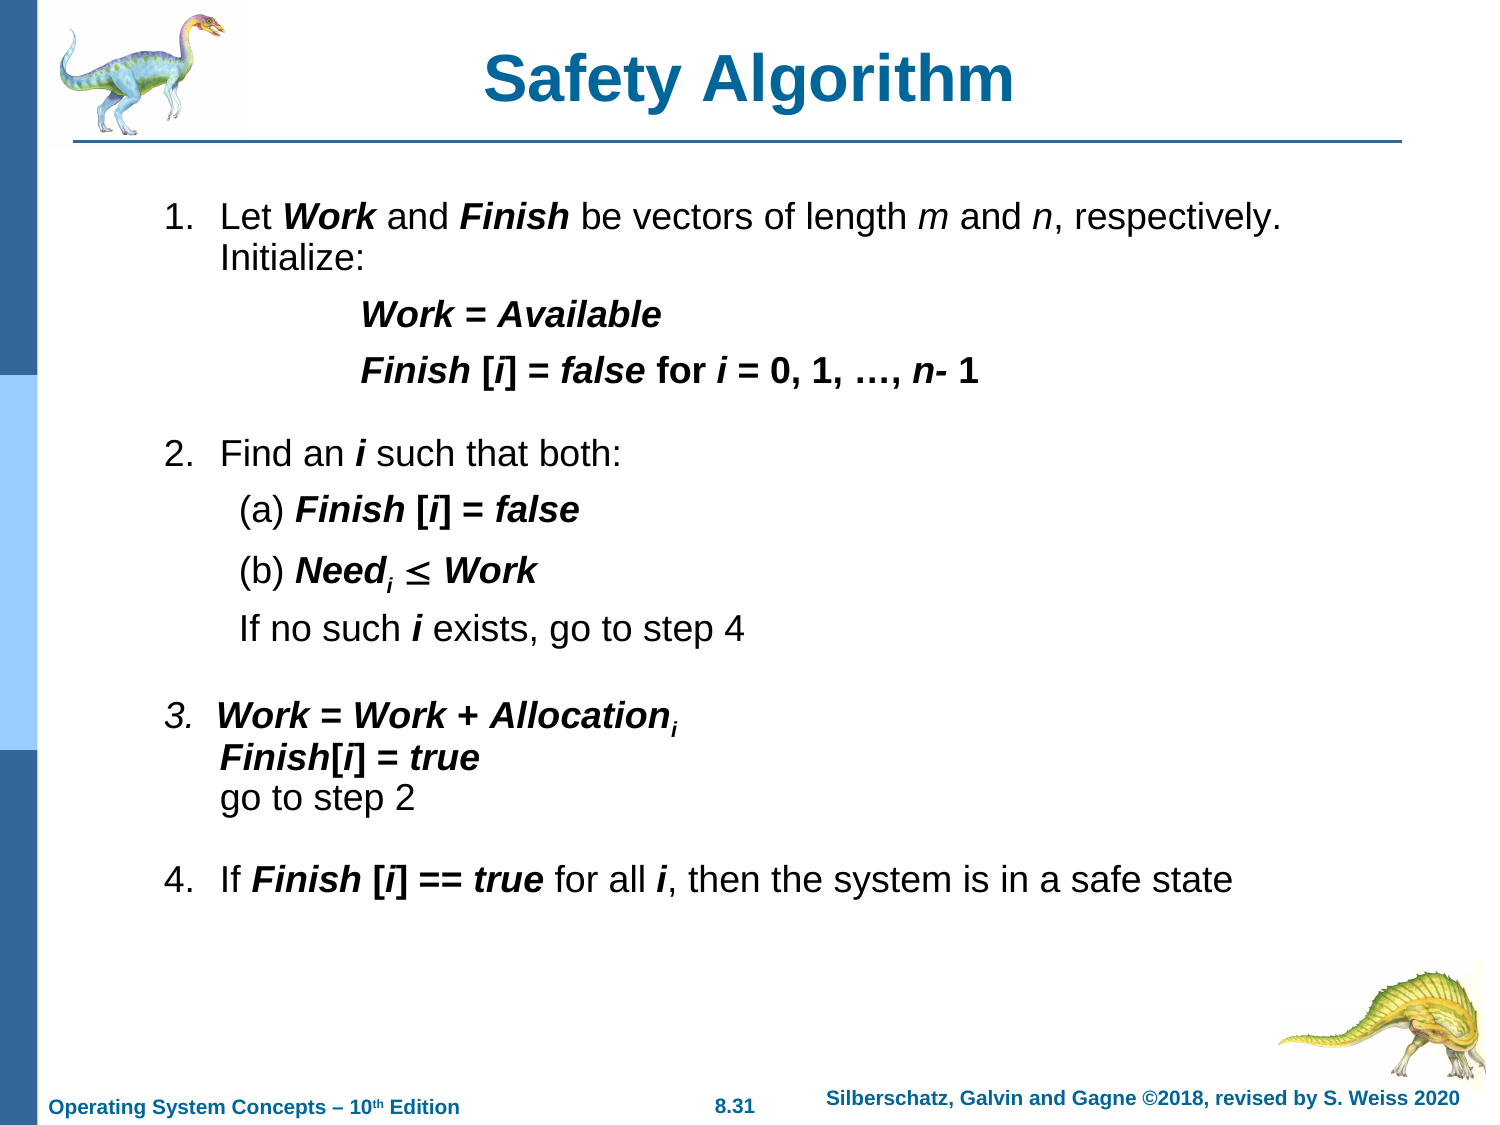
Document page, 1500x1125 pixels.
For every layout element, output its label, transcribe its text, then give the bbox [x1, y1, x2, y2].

picture [1275, 959, 1486, 1095]
list 1. Let Work and Finish be vectors of length m and n, respectively. Initialize: Work = Available Finish [i] = false for i = 0, 1, …, n- 1 2. Find an i such that both: (a) Finish [i] = false (b) Needi  Work If no such i exists, go to step 4 3. Work = Work + Allocationi Finish[i] = true go to step 2 4. If Finish [i] == true for all i, then the system is in a safe state [148, 189, 1359, 1001]
picture [46, 0, 243, 149]
title Safety Algorithm [75, 27, 1426, 122]
